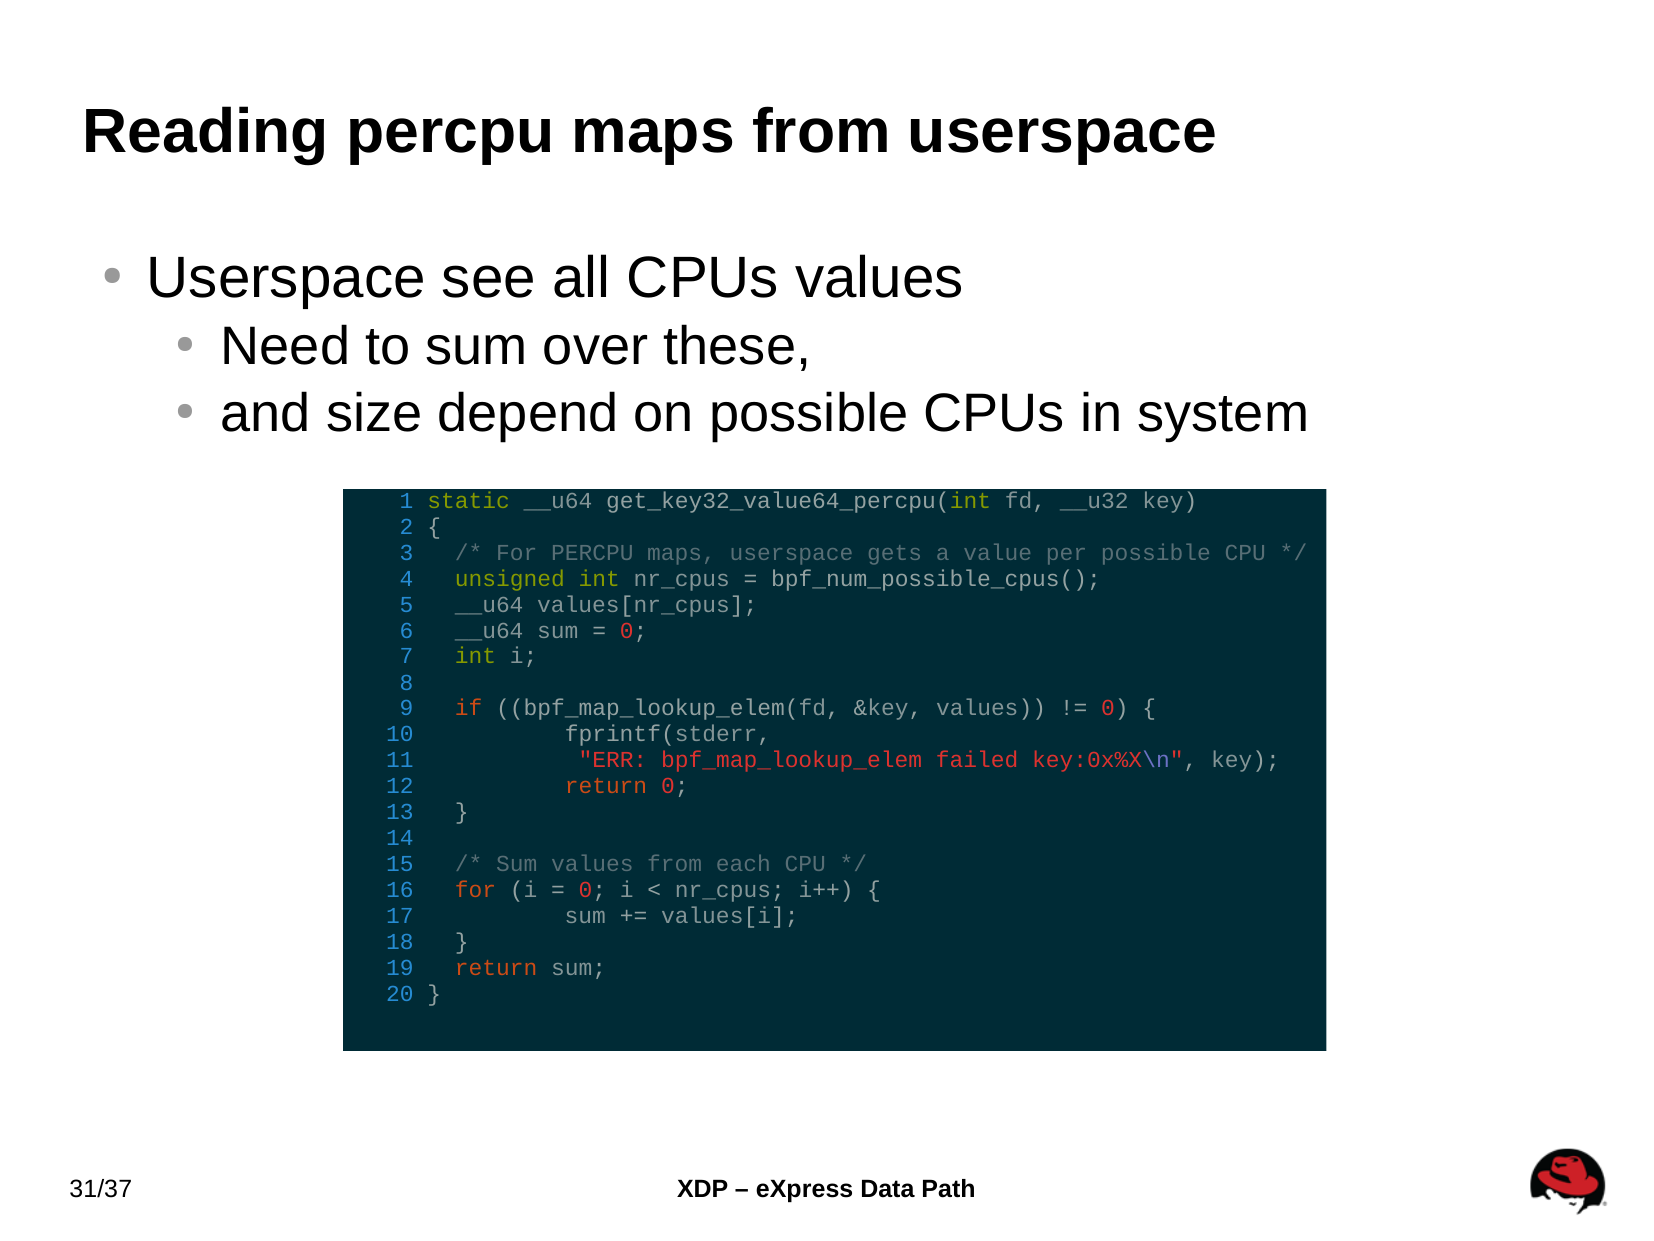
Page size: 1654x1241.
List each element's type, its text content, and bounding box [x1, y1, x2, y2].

chart [225, 430, 1327, 1051]
list Userspace see all CPUs values Need to sum over these, and size depend on possible CPUs in system [86, 244, 1538, 526]
title Reading percpu maps from userspace [82, 37, 1571, 226]
picture [1529, 1146, 1613, 1224]
